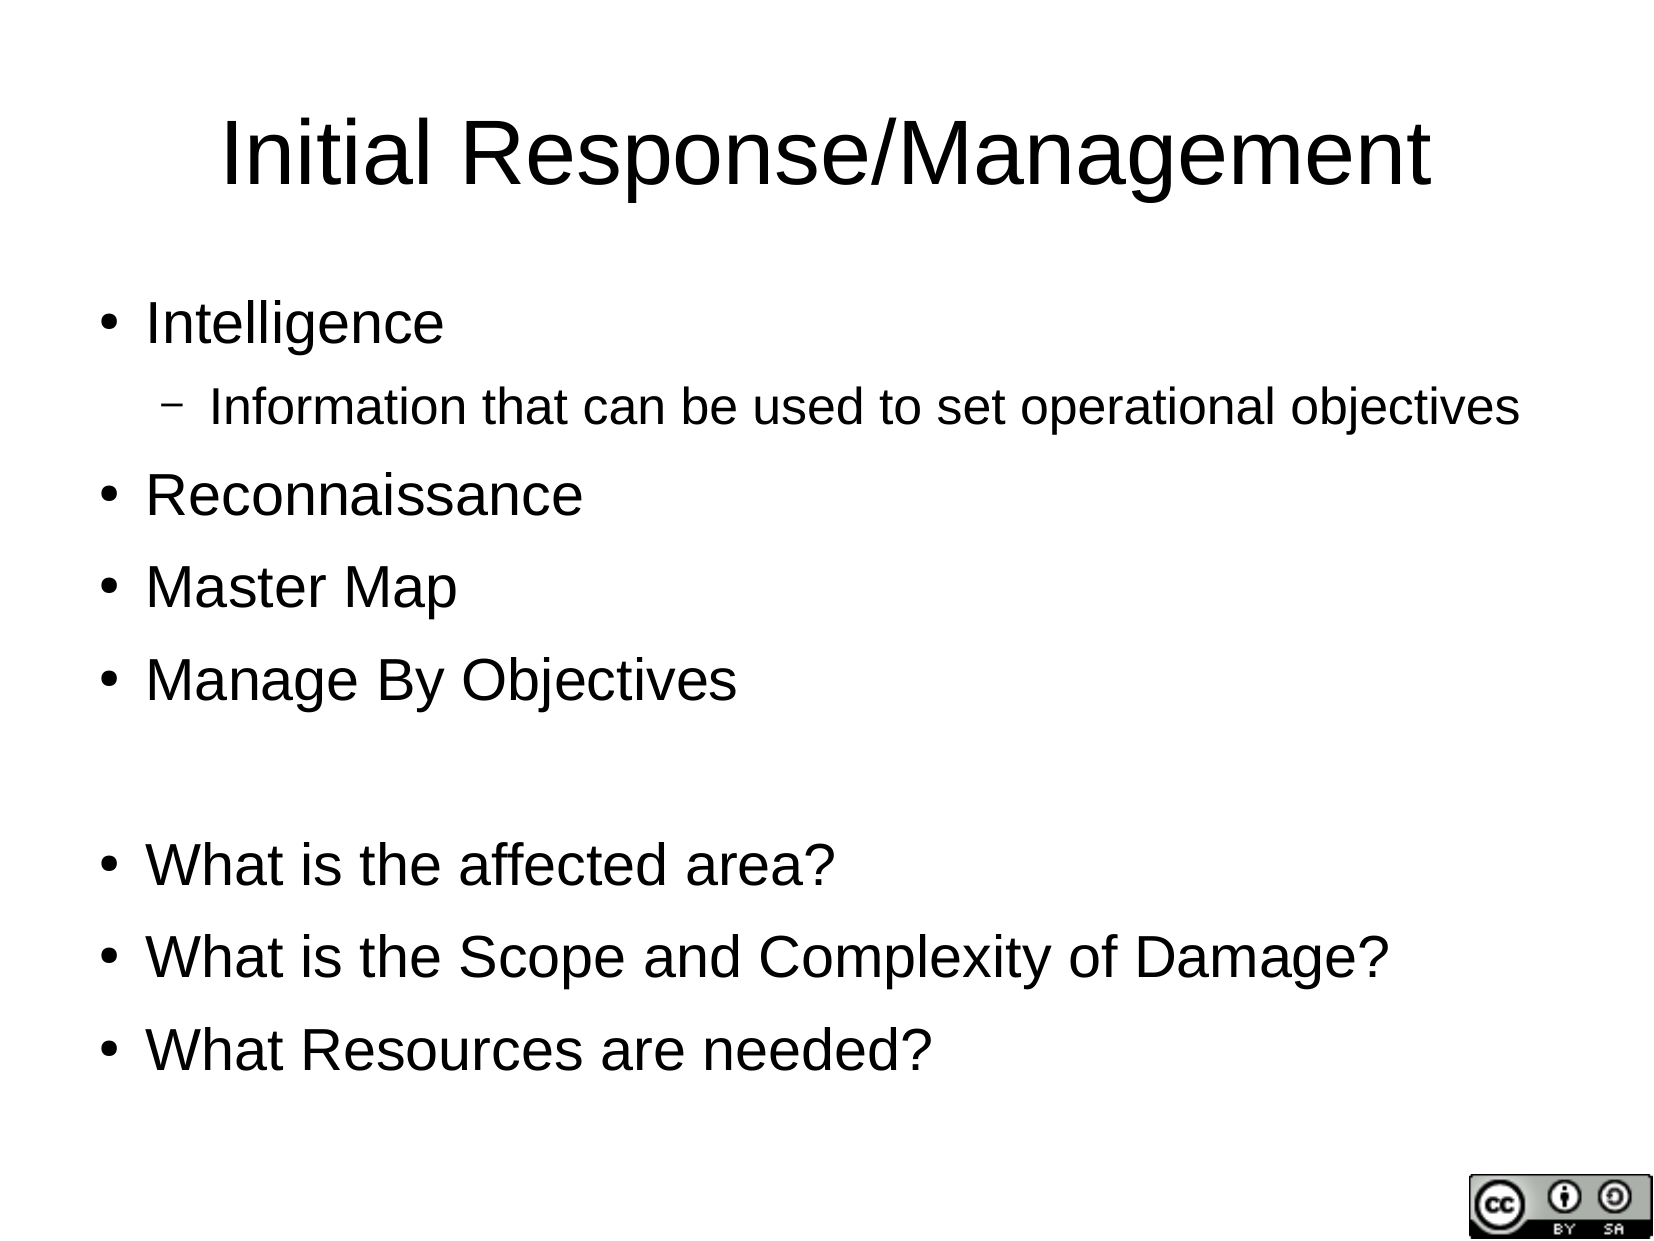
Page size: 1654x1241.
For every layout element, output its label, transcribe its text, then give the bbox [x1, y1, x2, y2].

picture [1469, 1174, 1653, 1239]
title Initial Response/Management [82, 49, 1571, 257]
list Intelligence Information that can be used to set operational objectives Reconnaissance Master Map Manage By Objectives What is the affected area? What is the Scope and Complexity of Damage? What Resources are needed? [82, 290, 1571, 1092]
